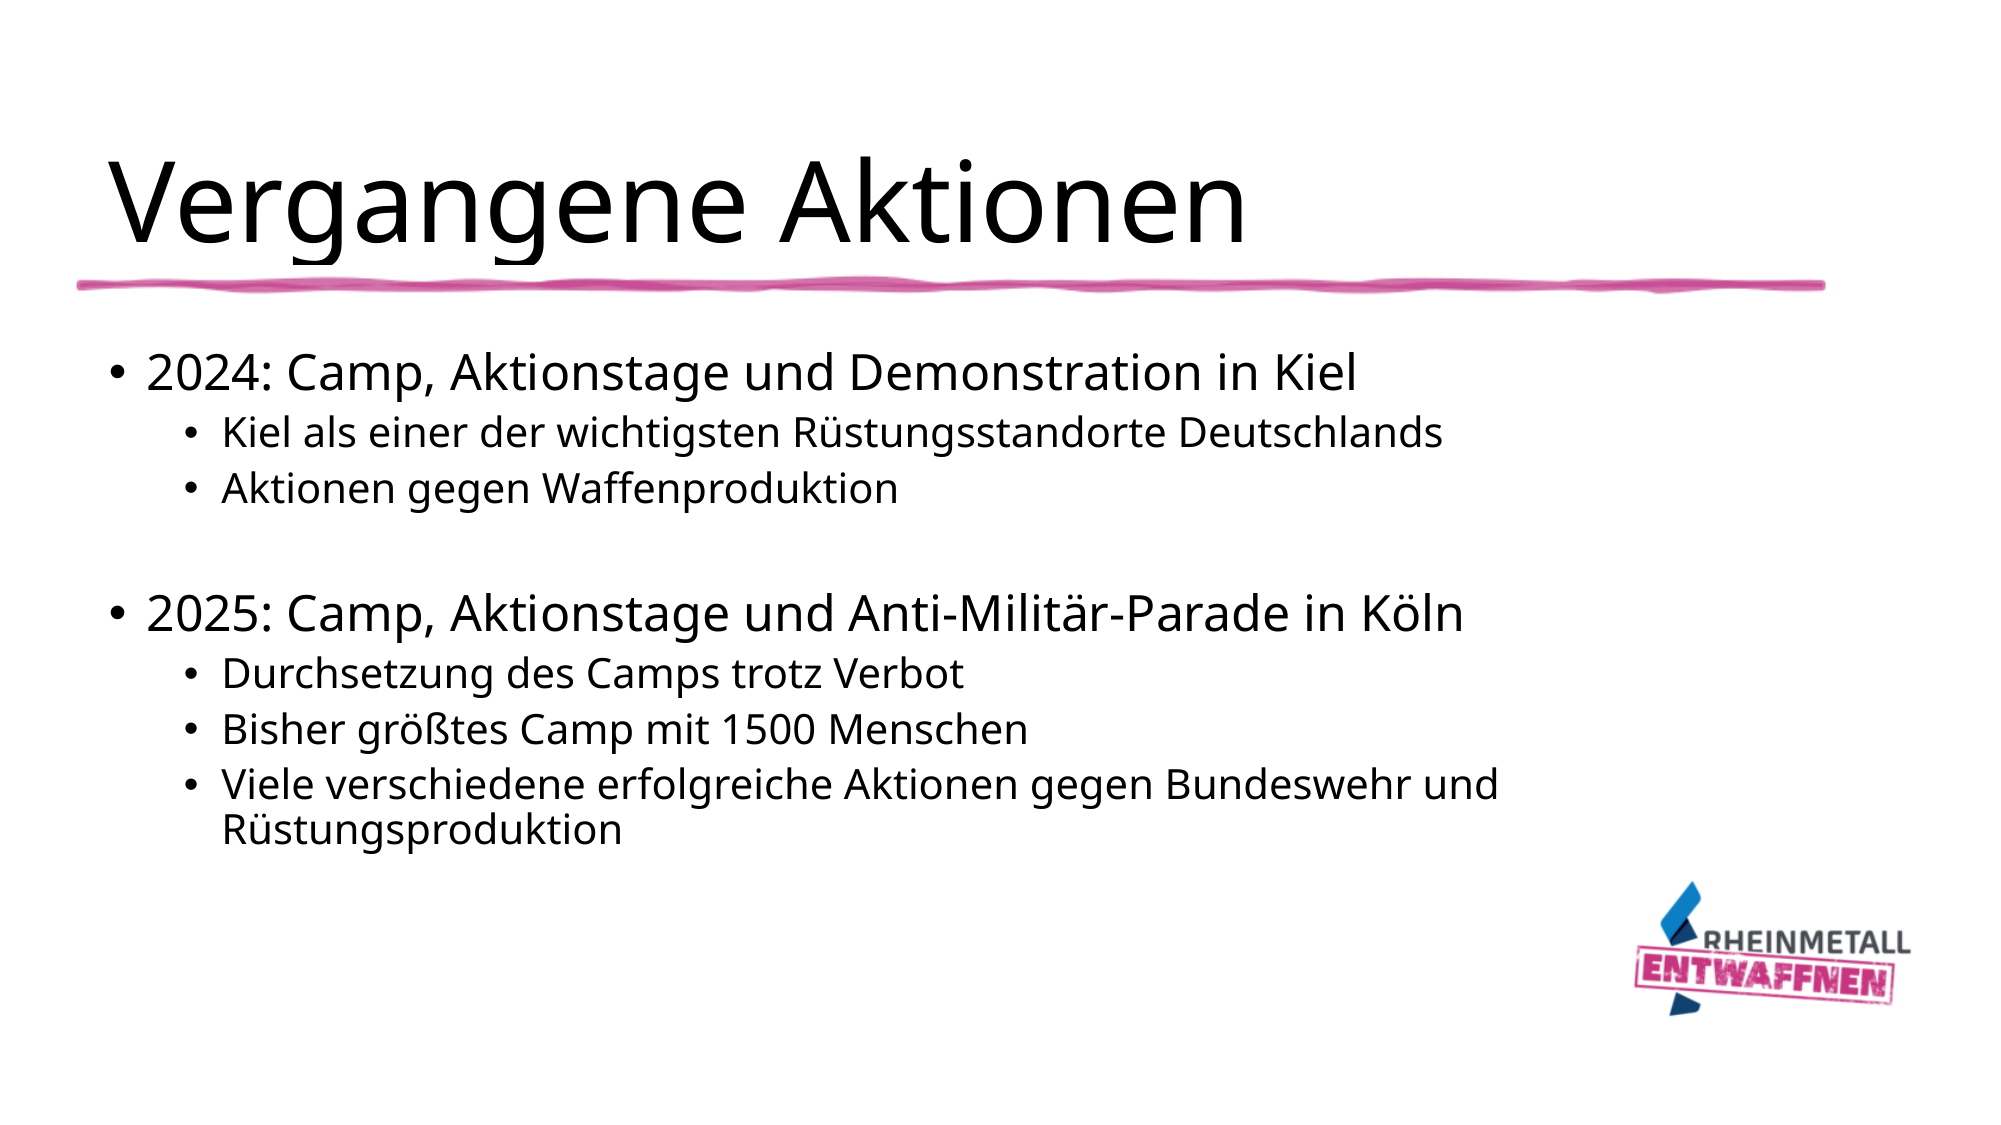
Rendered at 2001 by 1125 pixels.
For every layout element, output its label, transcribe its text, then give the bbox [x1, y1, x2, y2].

picture [1622, 804, 1920, 1102]
picture [50, 265, 1841, 320]
title Vergangene Aktionen [93, 39, 1902, 275]
list 2024: Camp, Aktionstage und Demonstration in Kiel Kiel als einer der wichtigsten Rüstungsstandorte Deutschlands Aktionen gegen Waffenproduktion 2025: Camp, Aktionstage und Anti-Militär-Parade in Köln Durchsetzung des Camps trotz Verbot Bisher größtes Camp mit 1500 Menschen Viele verschiedene erfolgreiche Aktionen gegen Bundeswehr und Rüstungsproduktion [93, 339, 1573, 1016]
